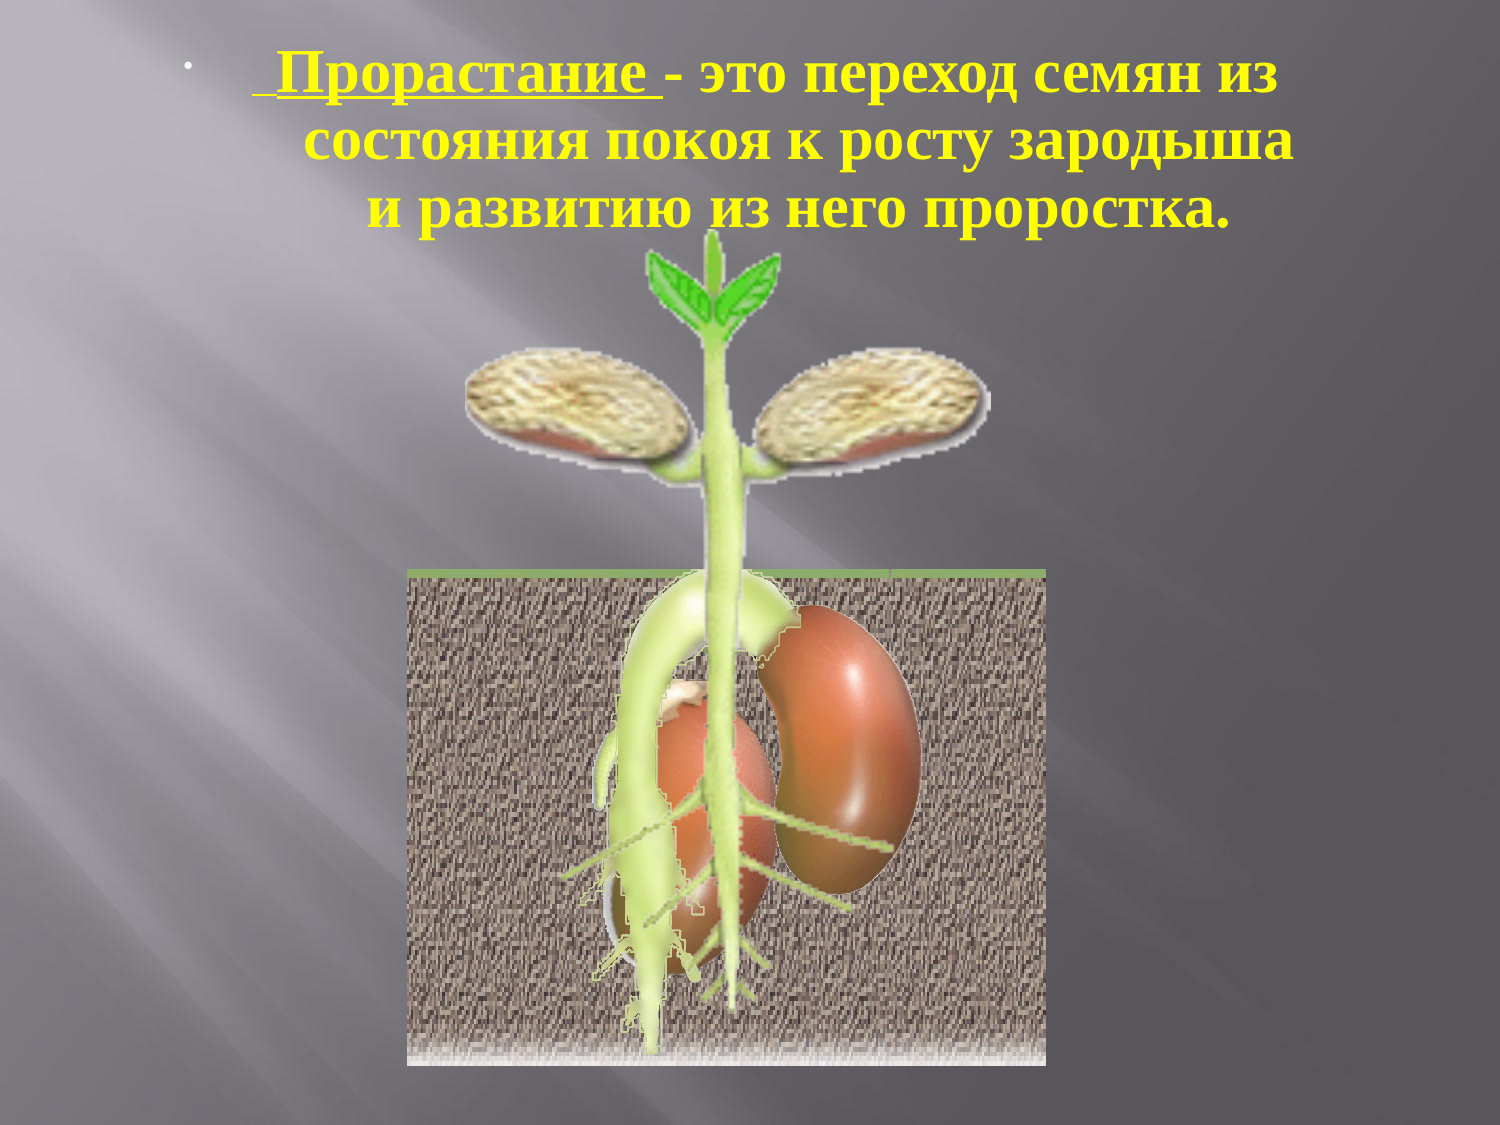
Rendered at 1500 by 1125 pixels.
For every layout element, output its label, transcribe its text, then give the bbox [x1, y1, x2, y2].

list Прорастание - это переход семян из состояния покоя к росту зародыша и развитию из него проростка. [100, 31, 1319, 339]
picture [407, 229, 1046, 1066]
